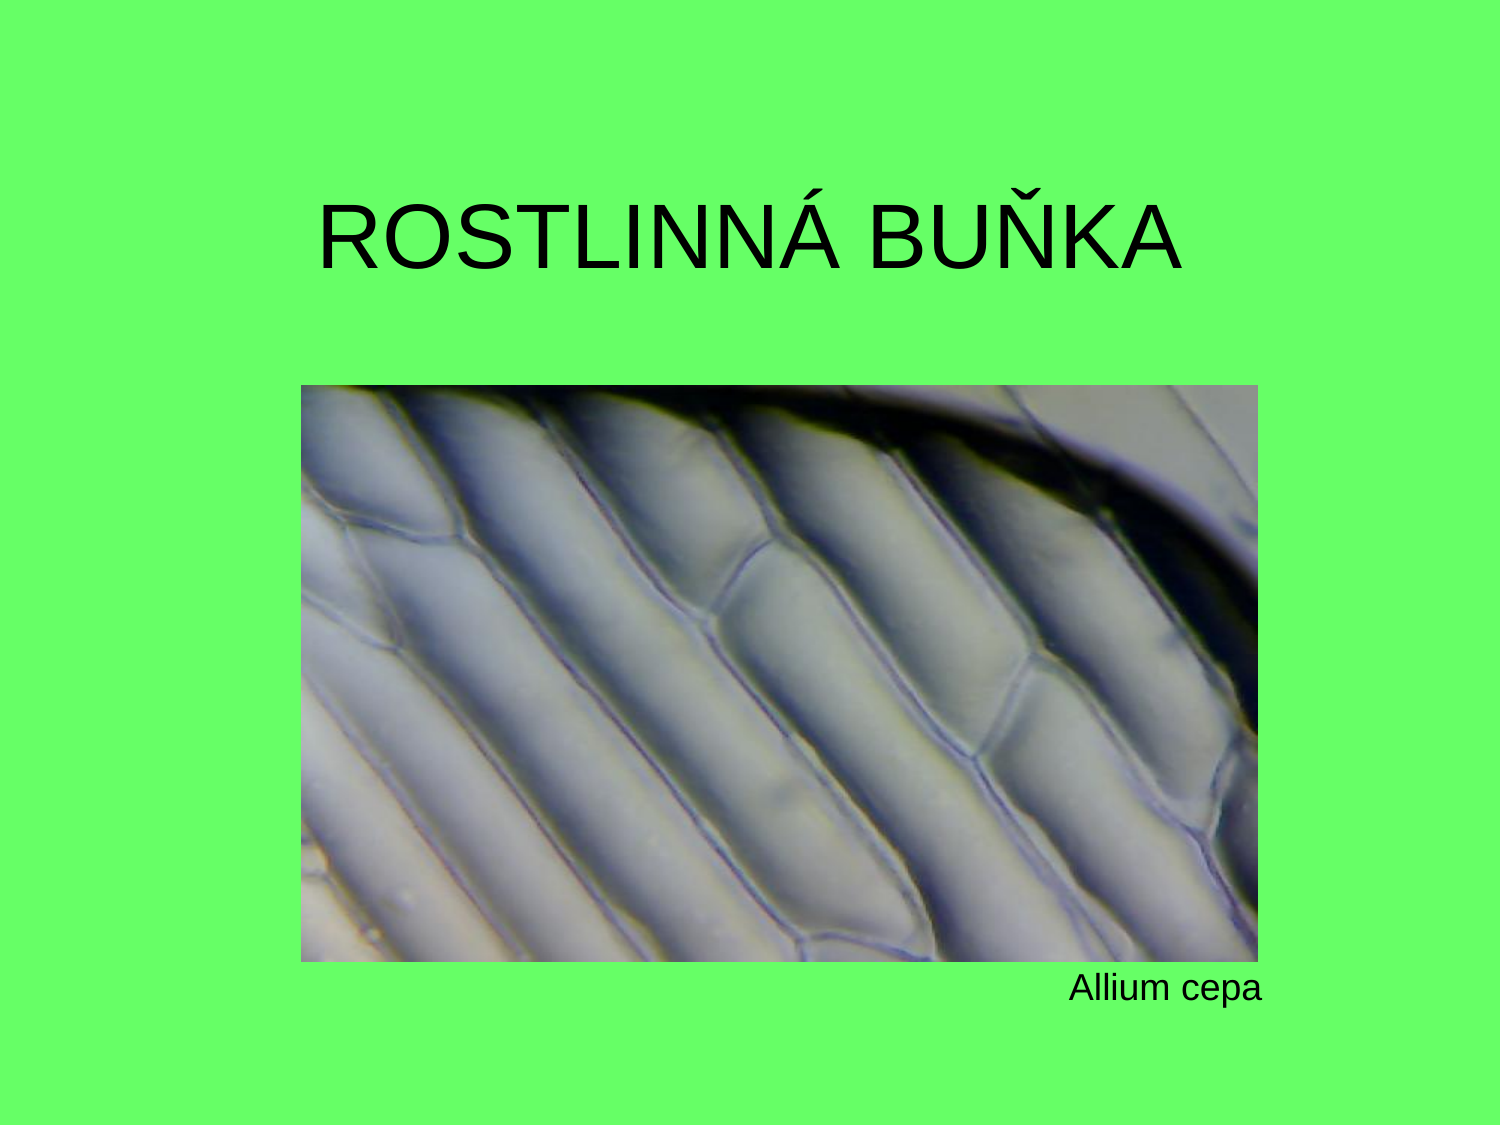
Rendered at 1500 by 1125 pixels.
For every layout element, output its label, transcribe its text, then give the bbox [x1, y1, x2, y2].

title ROSTLINNÁ BUŇKA [112, 66, 1388, 398]
text_box Allium cepa [1053, 955, 1278, 1016]
picture [301, 385, 1258, 962]
